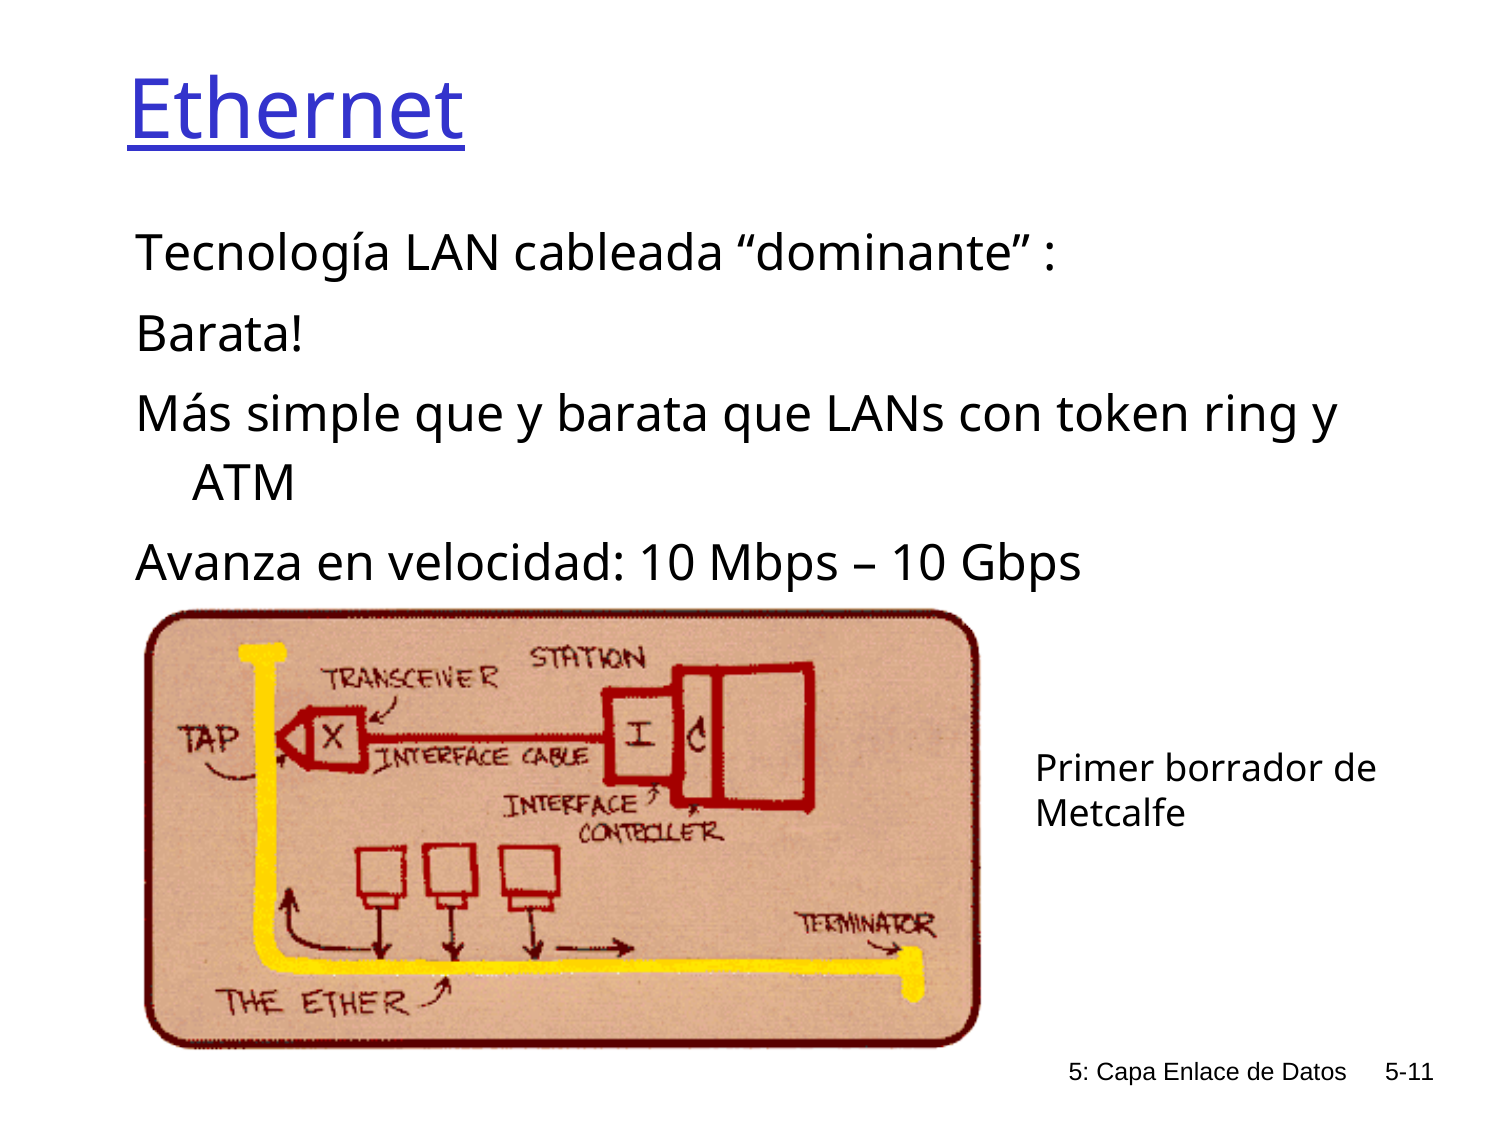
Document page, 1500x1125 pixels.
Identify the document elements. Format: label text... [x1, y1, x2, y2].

list Tecnología LAN cableada “dominante” : Barata! Más simple que y barata que LANs con token ring y ATM Avanza en velocidad: 10 Mbps – 10 Gbps [121, 209, 1355, 692]
title Ethernet [112, 37, 1388, 176]
text_box Primer borrador de Metcalfe [1020, 736, 1450, 842]
picture [136, 602, 988, 1059]
